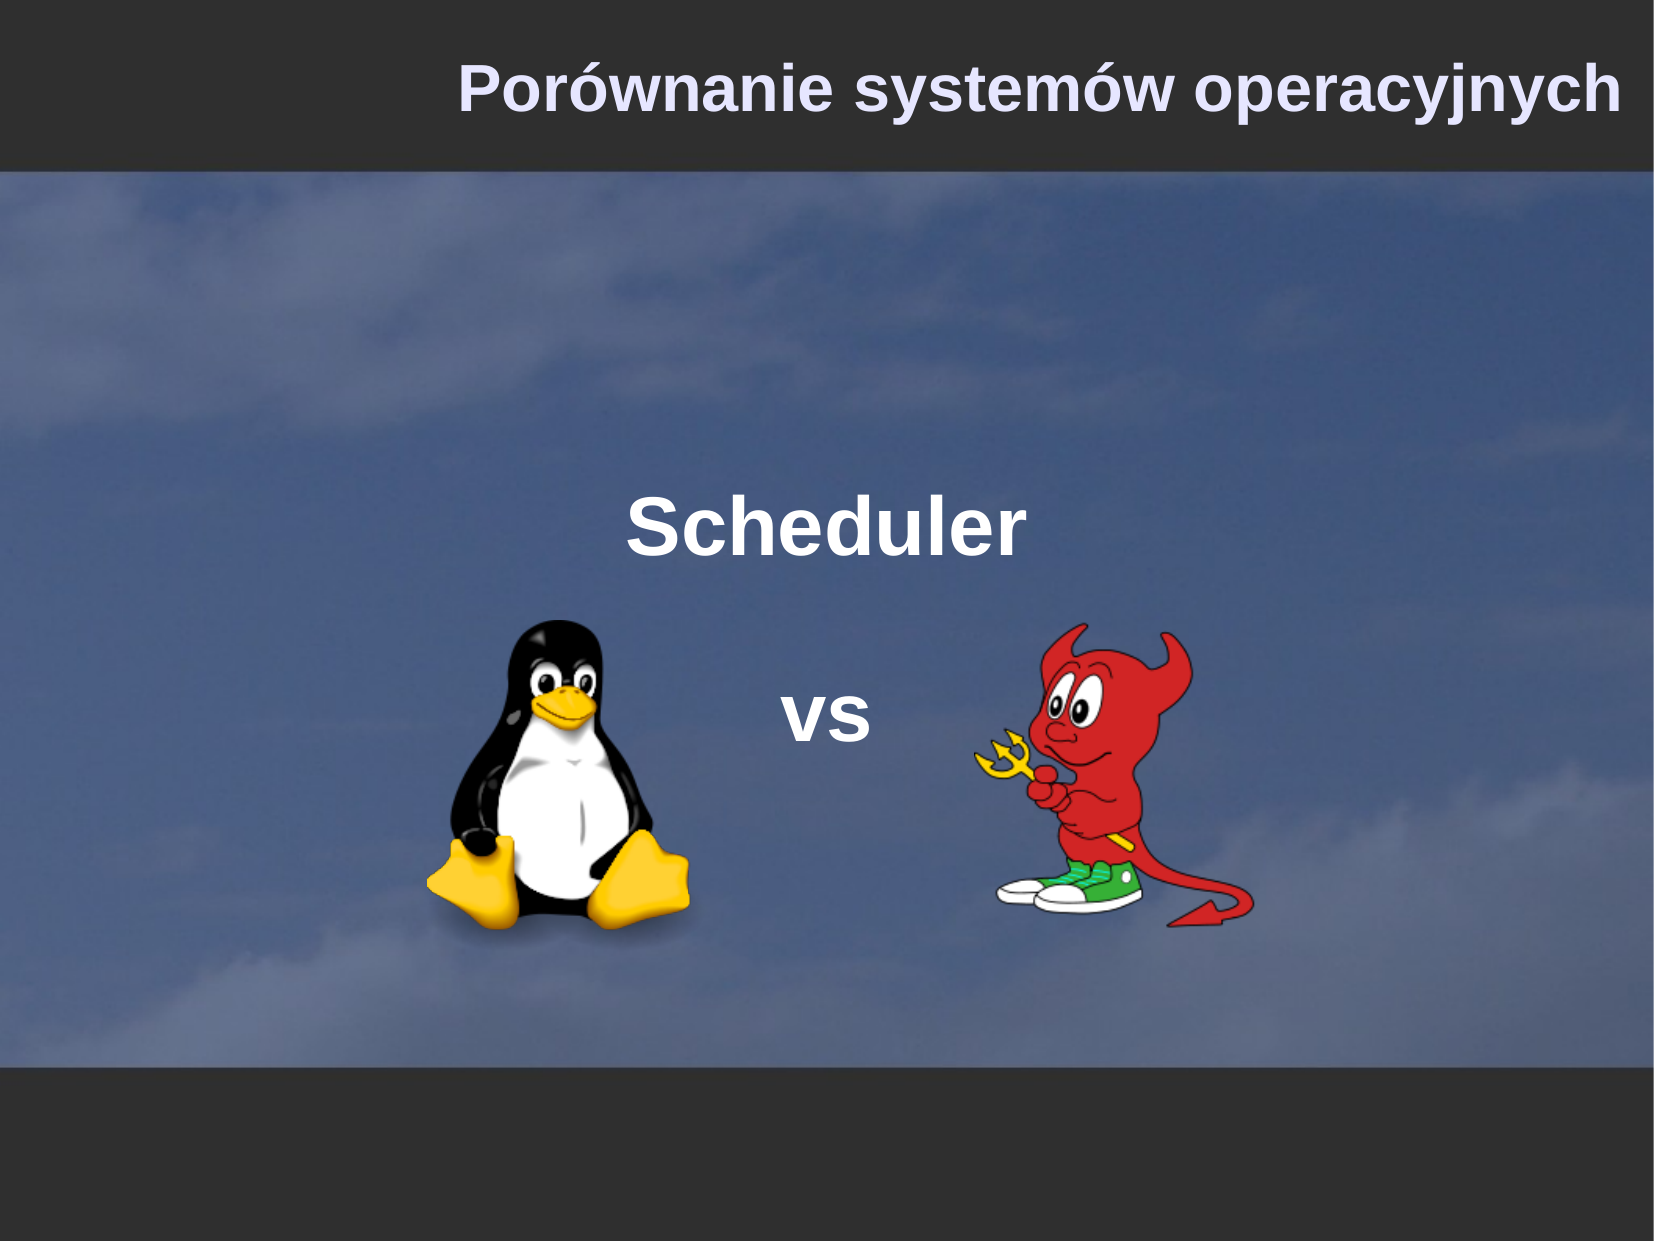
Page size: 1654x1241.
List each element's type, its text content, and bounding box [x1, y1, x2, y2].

subtitle Scheduler vs [29, 206, 1625, 1034]
title Porównanie systemów operacyjnych [29, 29, 1625, 148]
picture [0, 0, 1654, 1241]
